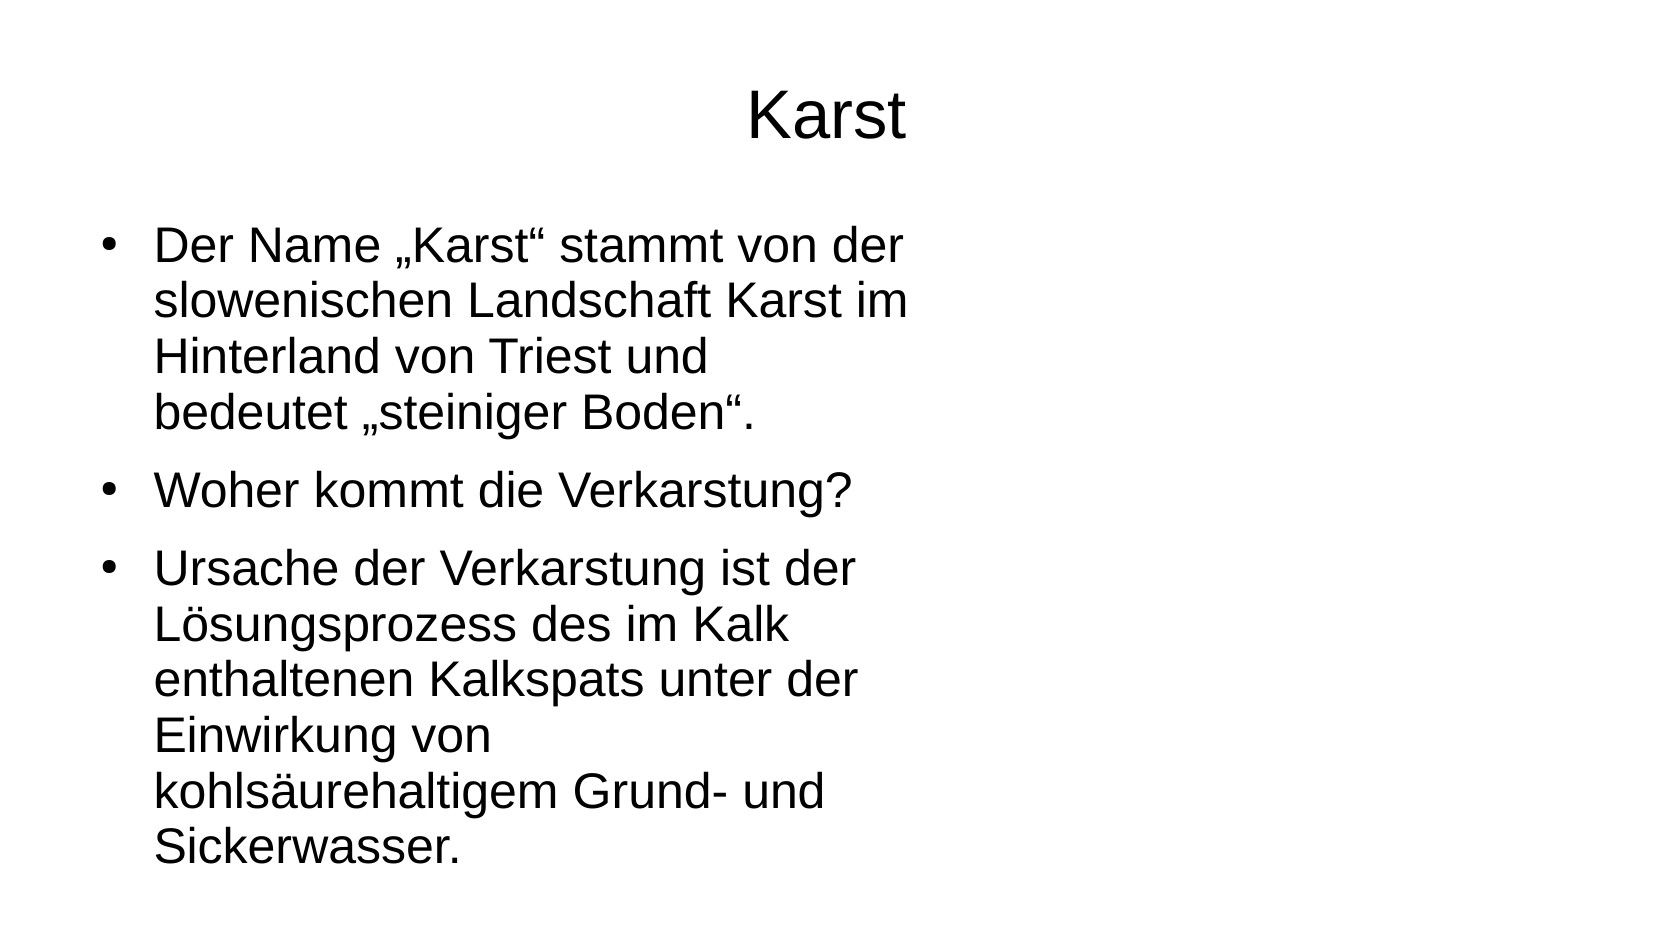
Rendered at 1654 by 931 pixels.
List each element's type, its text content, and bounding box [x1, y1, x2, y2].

title Karst [82, 37, 1571, 193]
list Der Name „Karst“ stammt von der slowenischen Landschaft Karst im Hinterland von Triest und bedeutet „steiniger Boden“. Woher kommt die Verkarstung? Ursache der Verkarstung ist der Lösungsprozess des im Kalk enthaltenen Kalkspats unter der Einwirkung von kohlsäurehaltigem Grund- und Sickerwasser. [82, 217, 910, 931]
